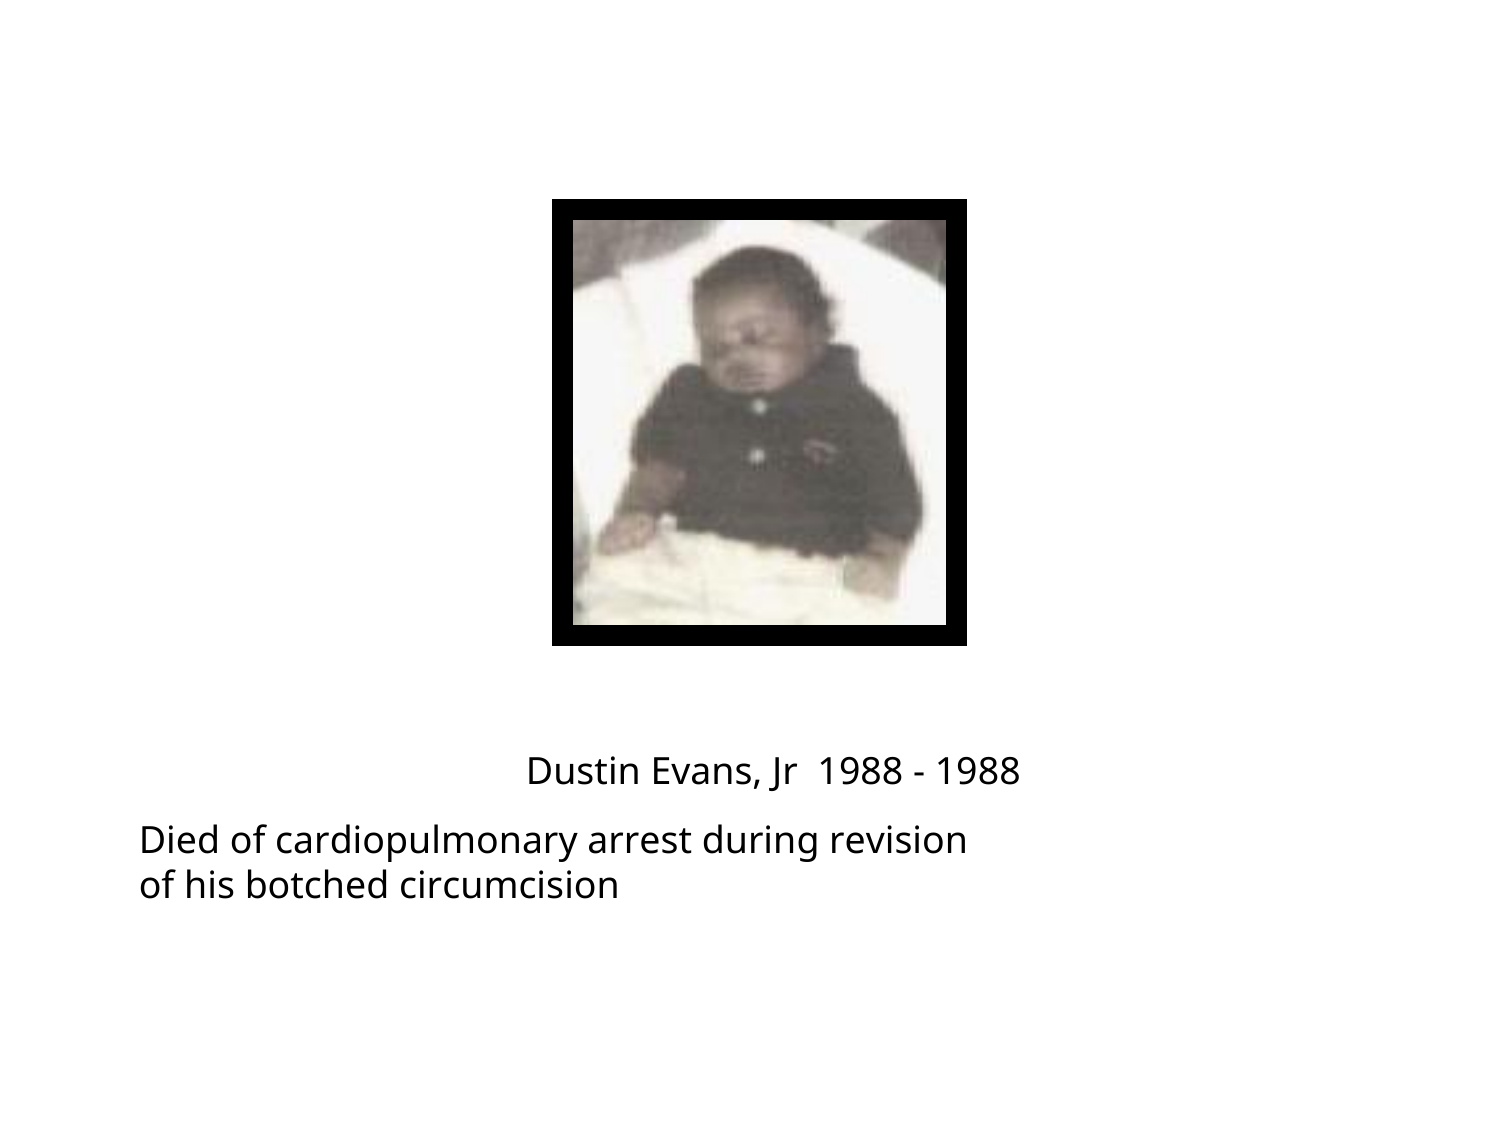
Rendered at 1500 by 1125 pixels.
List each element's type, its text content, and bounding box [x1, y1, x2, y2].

picture [572, 220, 947, 625]
text_box Dustin Evans, Jr 1988 - 1988 Died of cardiopulmonary arrest during revision of his botched circumcision [123, 739, 1424, 914]
